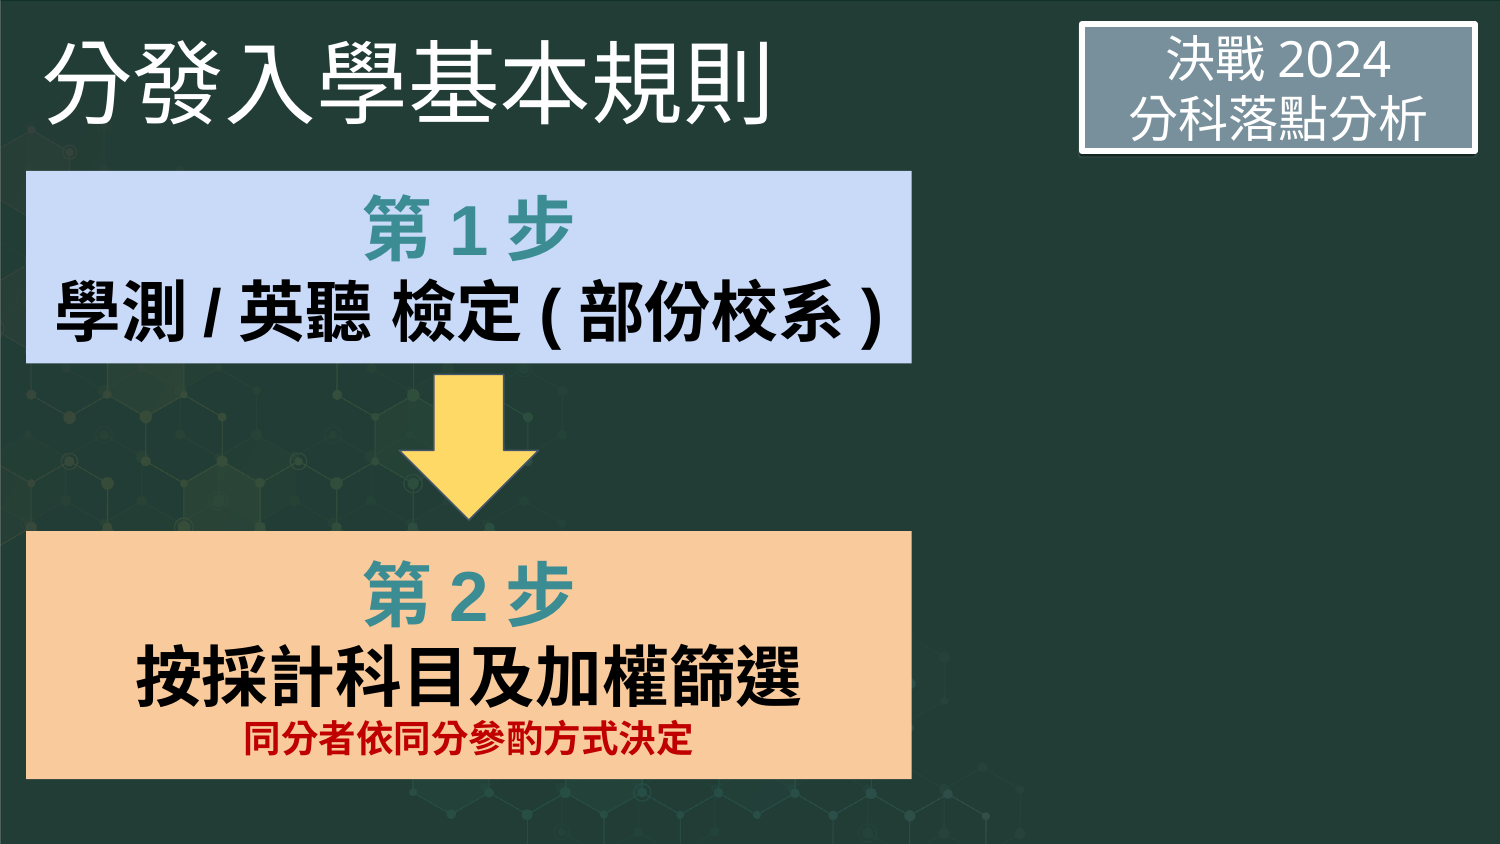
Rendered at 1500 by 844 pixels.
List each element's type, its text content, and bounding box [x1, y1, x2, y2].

text_box 第2步 按採計科目及加權篩選 同分者依同分參酌方式決定 [26, 531, 912, 780]
text_box 決戰2024 分科落點分析 [1081, 24, 1475, 151]
title 分發入學基本規則 [26, 10, 1424, 153]
text_box 第1步 學測/英聽 檢定(部份校系) [26, 170, 912, 364]
text_box [399, 374, 539, 521]
picture [0, 0, 1500, 844]
